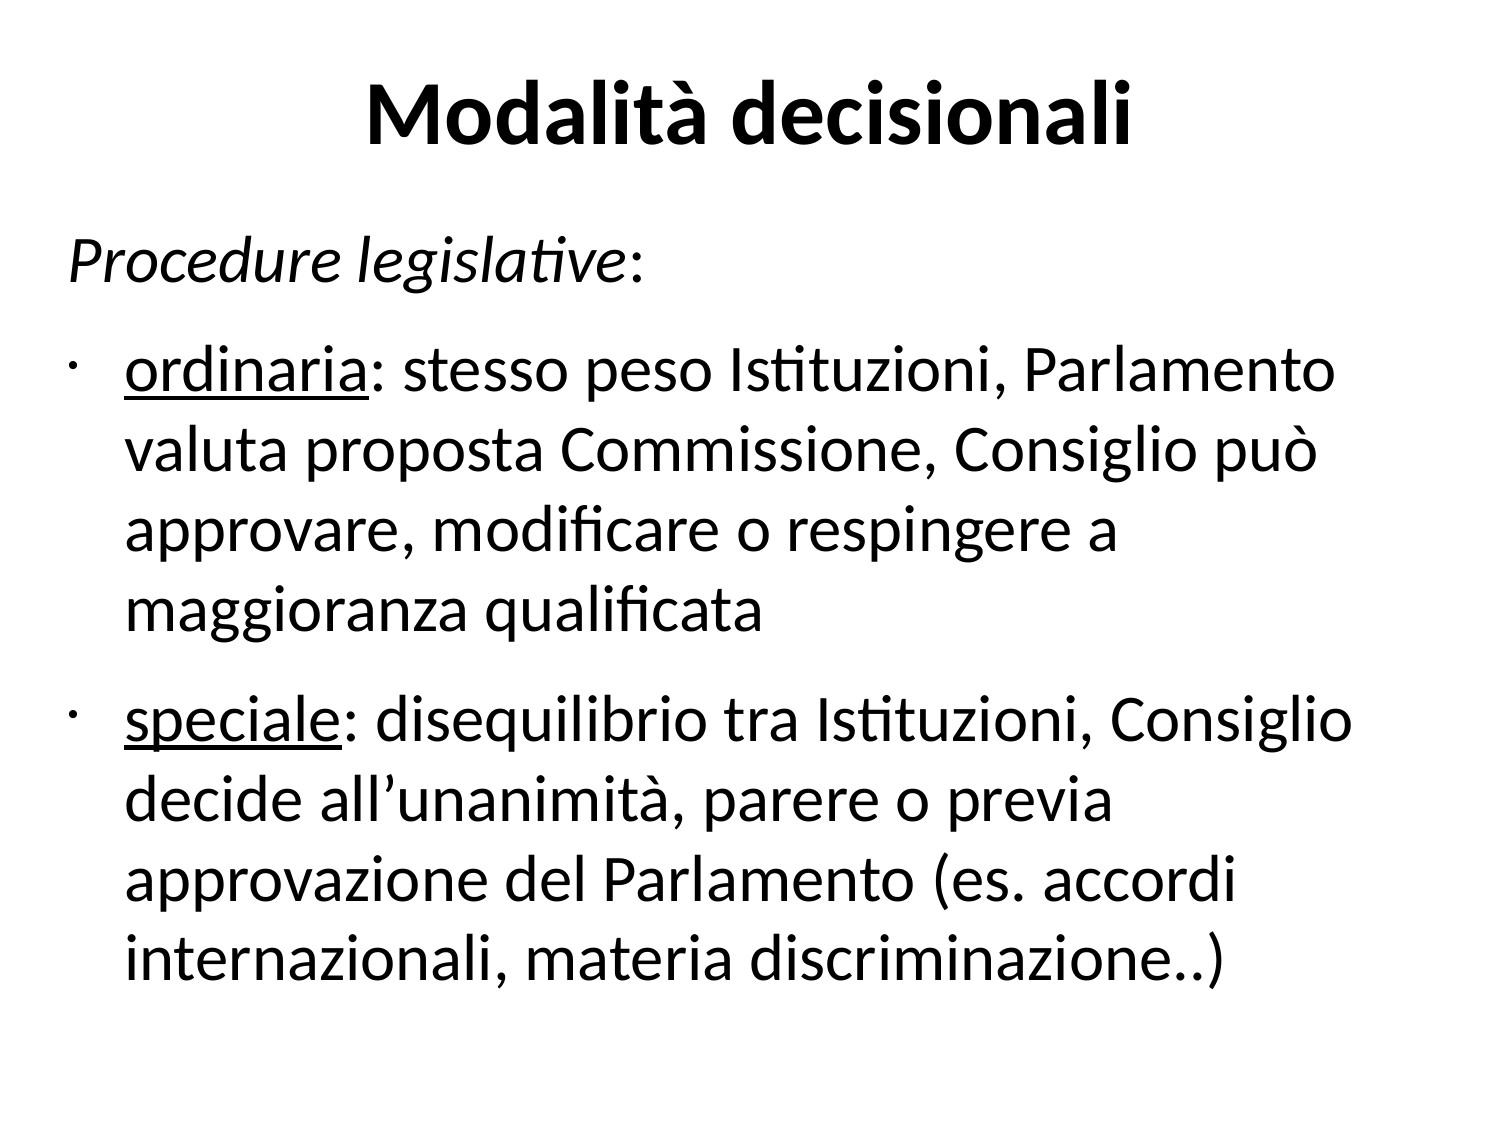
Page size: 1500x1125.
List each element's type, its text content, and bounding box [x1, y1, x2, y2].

list Procedure legislative: ordinaria: stesso peso Istituzioni, Parlamento valuta proposta Commissione, Consiglio può approvare, modificare o respingere a maggioranza qualificata speciale: disequilibrio tra Istituzioni, Consiglio decide all’unanimità, parere o previa approvazione del Parlamento (es. accordi internazionali, materia discriminazione..) Regolamenti: direttamente applicabile, generale. Direttive: fissano obiettivi da realizzare con mezzi scelti dagli Stati Decisioni: rivolte a soggetti specifici. Non esiste una gerarchia: tutti devono essere conformi ai Trattati e ai principi generali... tra cui i diritti fondamentali! [53, 208, 1471, 1094]
title Modalità decisionali [75, 45, 1425, 161]
